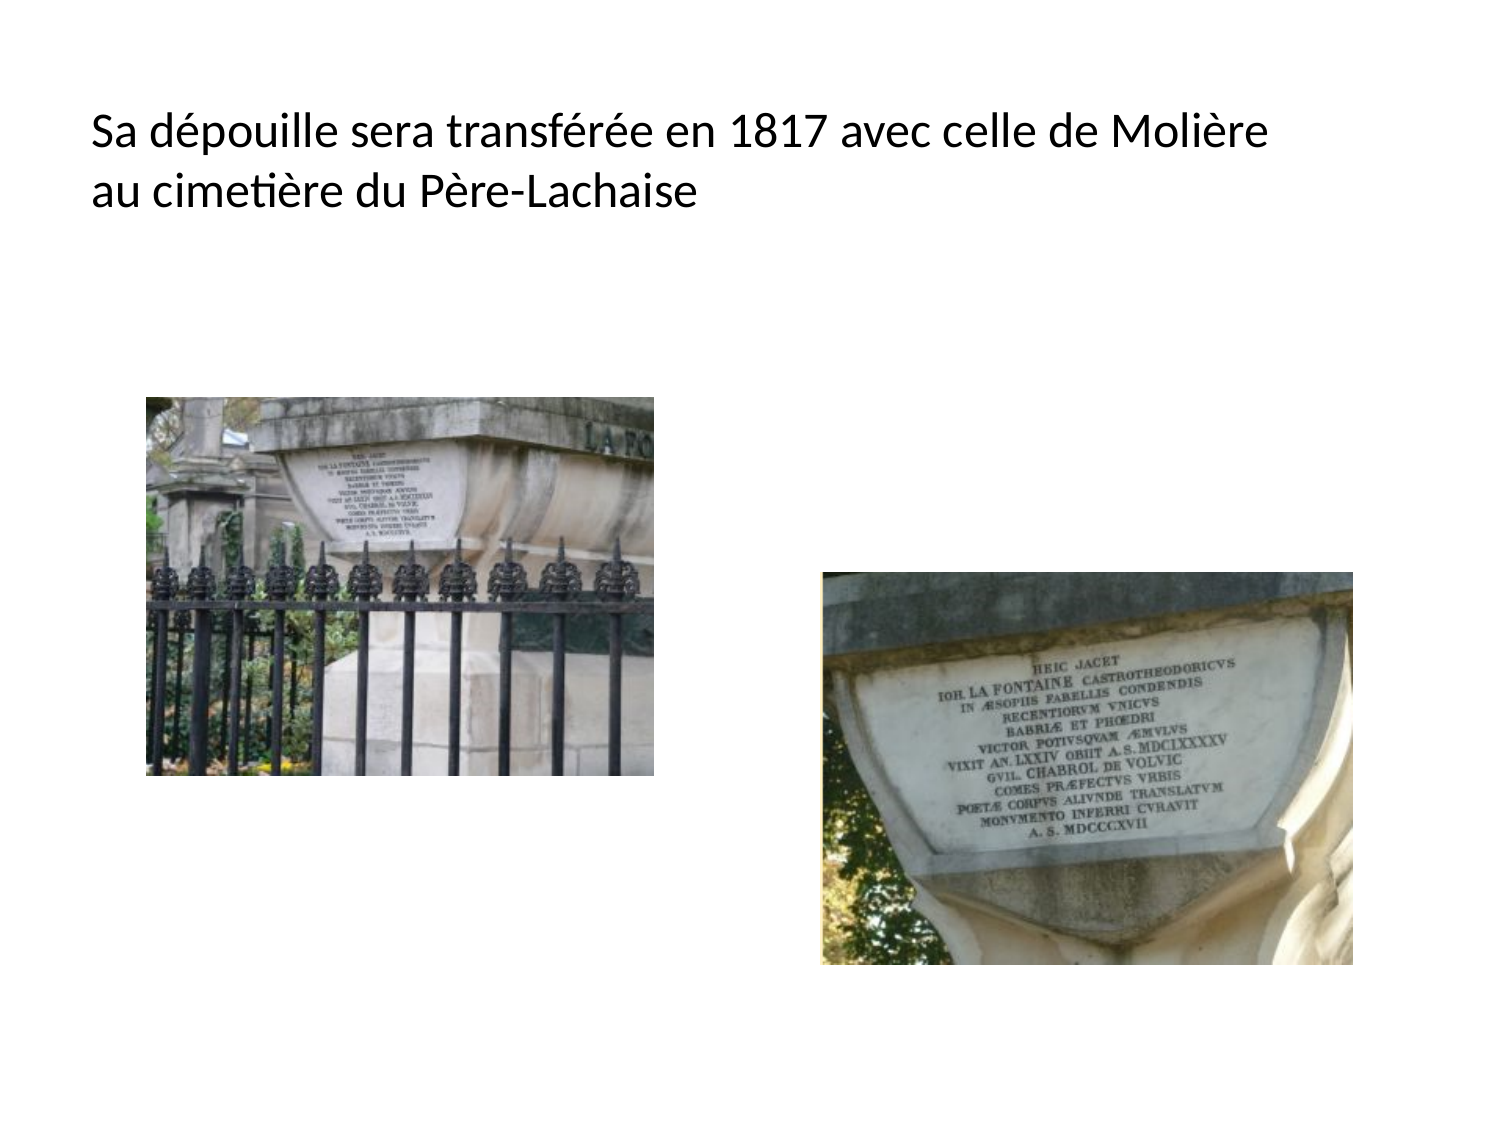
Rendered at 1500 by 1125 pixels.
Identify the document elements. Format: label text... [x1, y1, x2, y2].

picture [820, 572, 1353, 965]
picture [146, 397, 654, 776]
text_box Sa dépouille sera transférée en 1817 avec celle de Molière au cimetière du Père-Lachaise [76, 89, 1294, 225]
